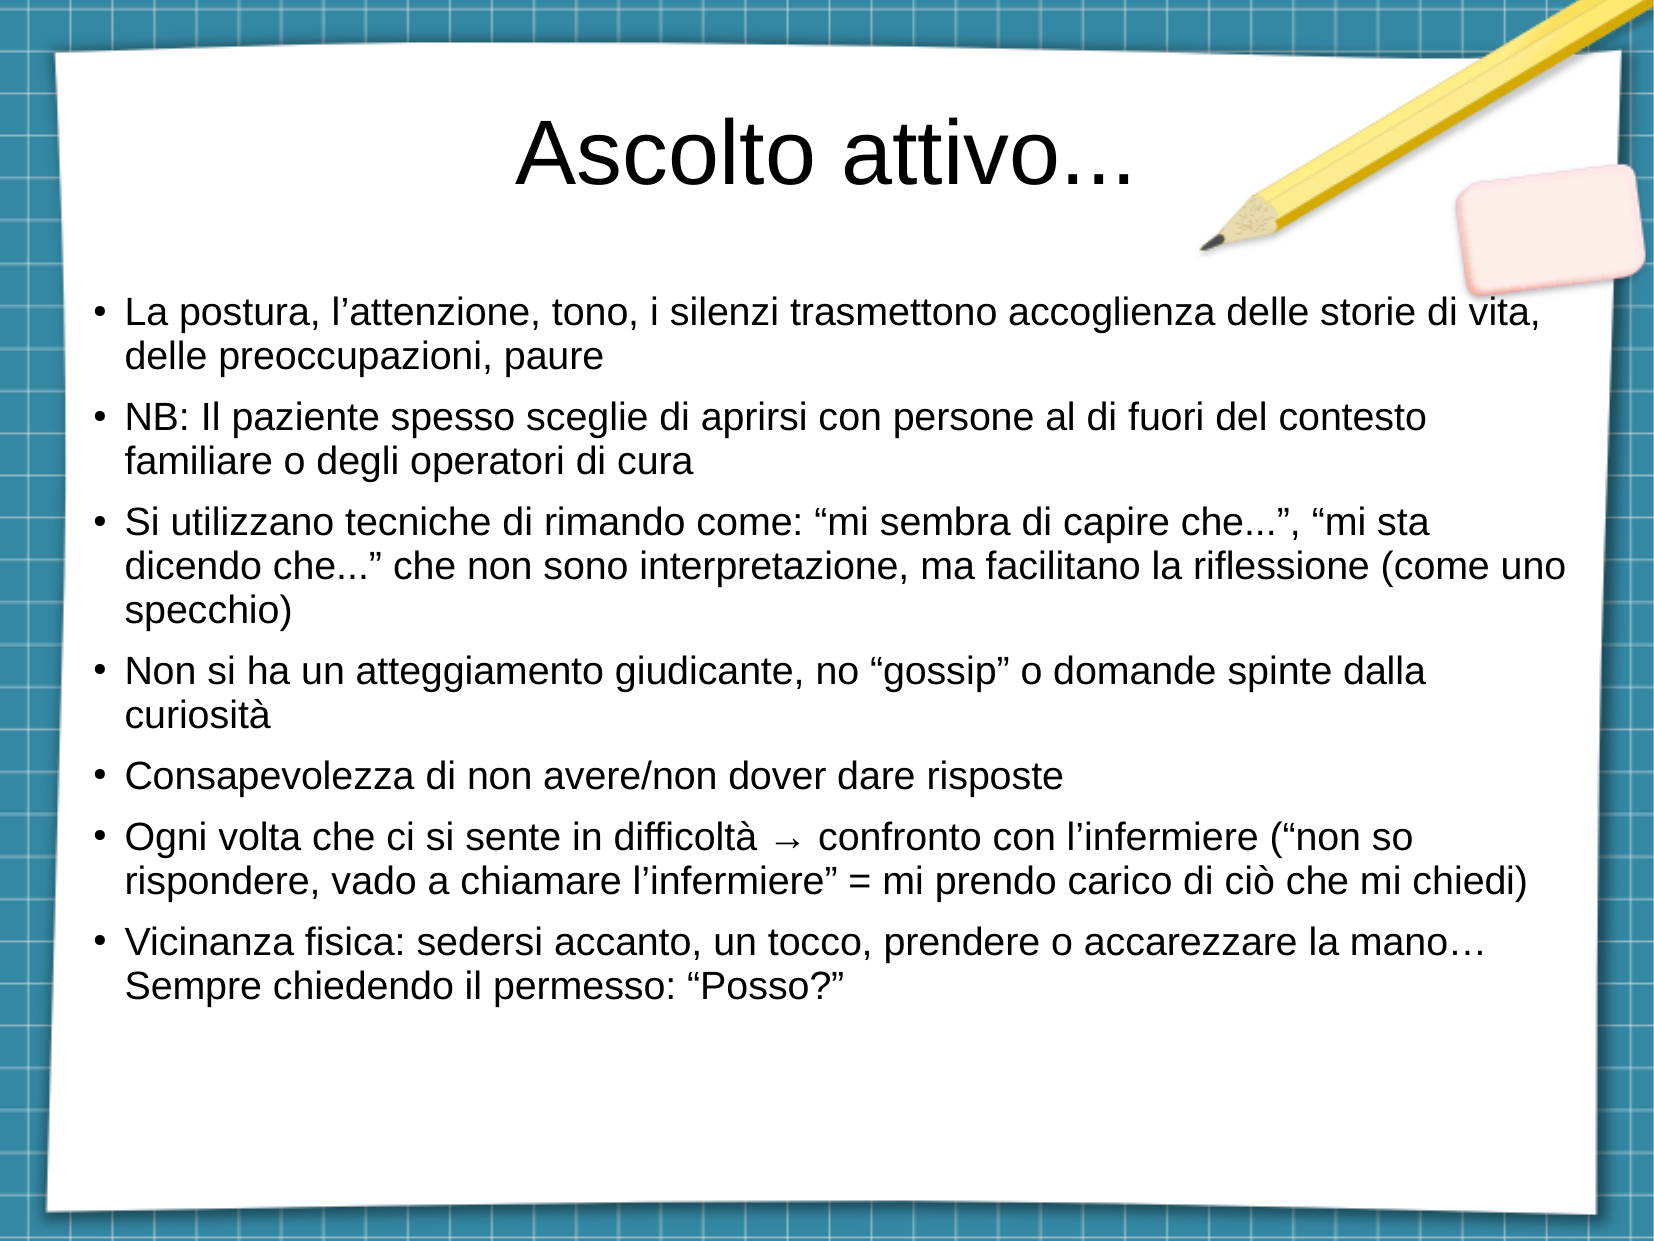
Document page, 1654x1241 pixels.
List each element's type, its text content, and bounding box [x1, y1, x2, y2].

list La postura, l’attenzione, tono, i silenzi trasmettono accoglienza delle storie di vita, delle preoccupazioni, paure NB: Il paziente spesso sceglie di aprirsi con persone al di fuori del contesto familiare o degli operatori di cura Si utilizzano tecniche di rimando come: “mi sembra di capire che...”, “mi sta dicendo che...” che non sono interpretazione, ma facilitano la riflessione (come uno specchio) Non si ha un atteggiamento giudicante, no “gossip” o domande spinte dalla curiosità Consapevolezza di non avere/non dover dare risposte Ogni volta che ci si sente in difficoltà → confronto con l’infermiere (“non so rispondere, vado a chiamare l’infermiere” = mi prendo carico di ciò che mi chiedi) Vicinanza fisica: sedersi accanto, un tocco, prendere o accarezzare la mano… Sempre chiedendo il permesso: “Posso?” [82, 290, 1571, 1010]
picture [0, 0, 1654, 1241]
title Ascolto attivo... [82, 49, 1571, 257]
